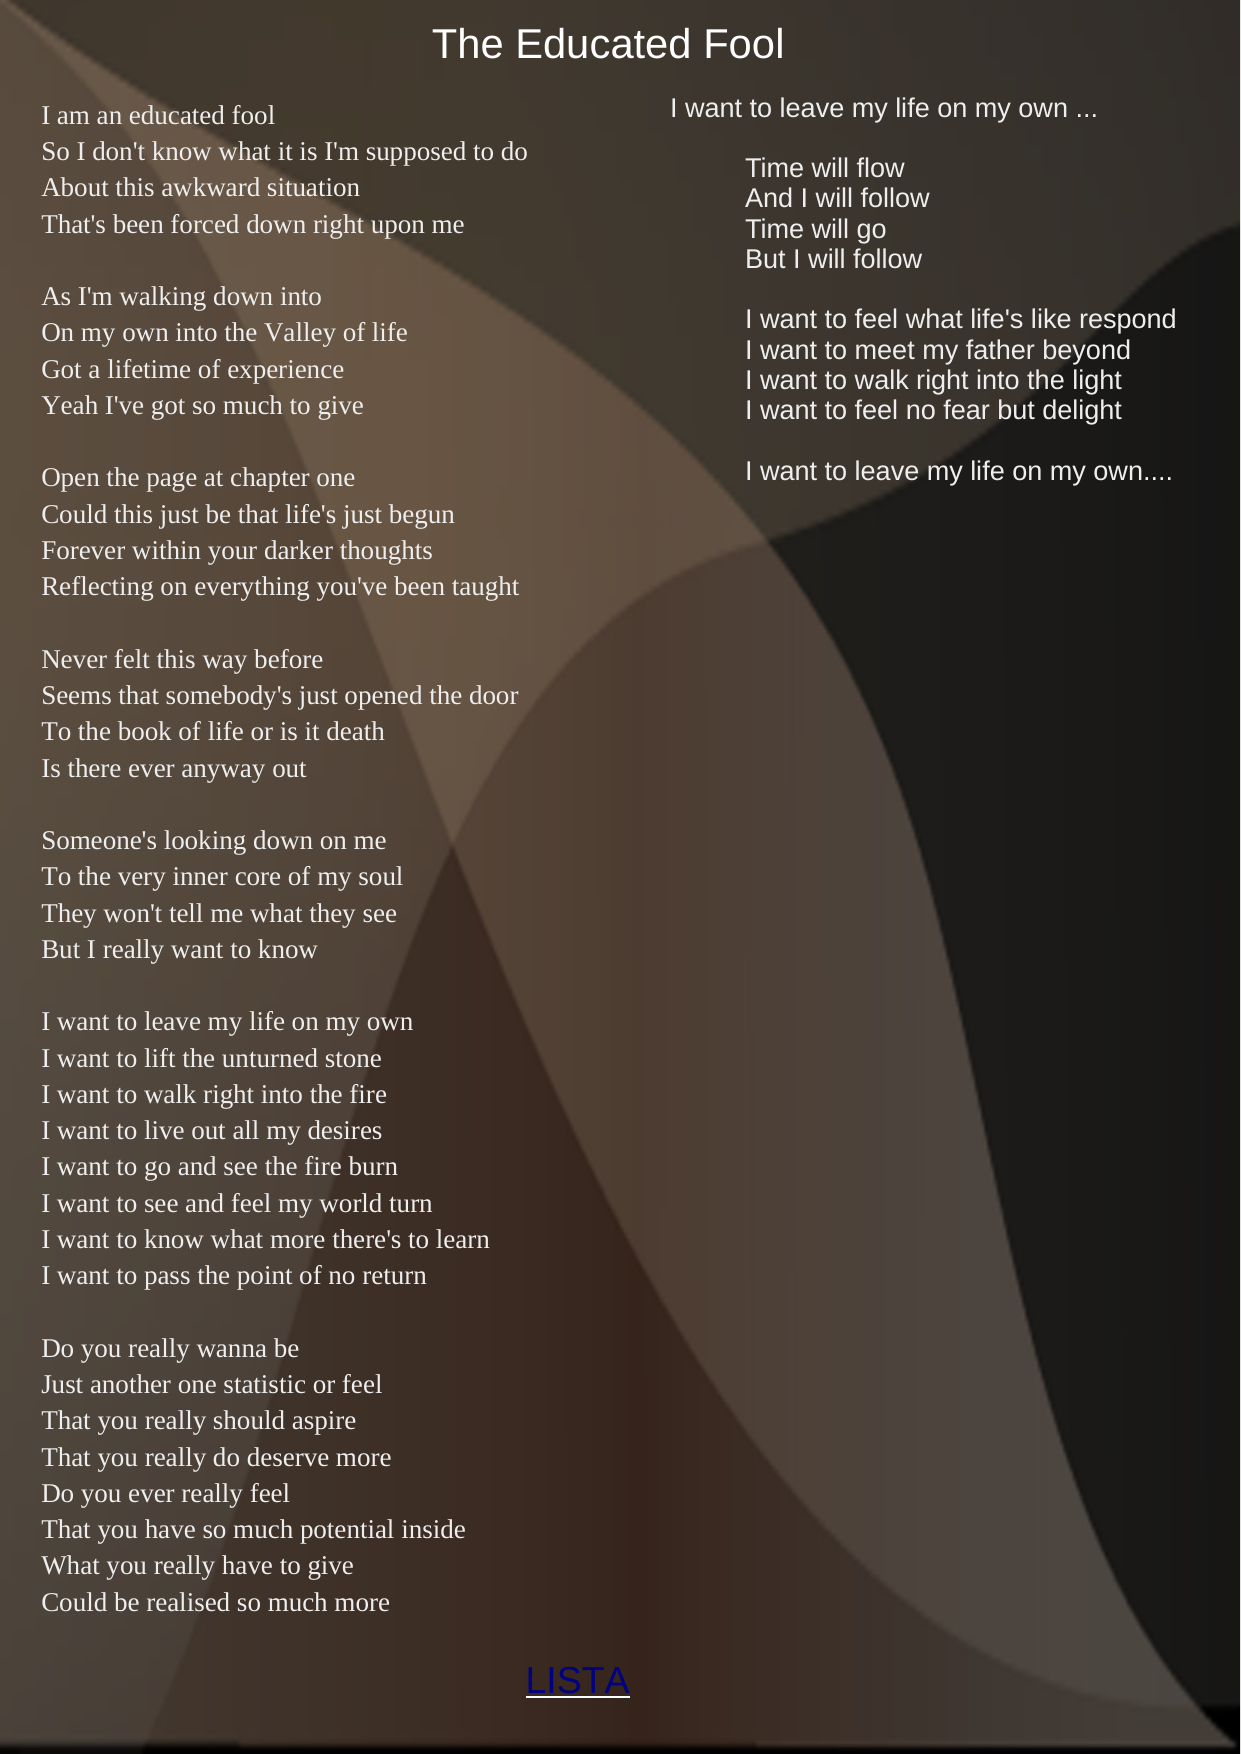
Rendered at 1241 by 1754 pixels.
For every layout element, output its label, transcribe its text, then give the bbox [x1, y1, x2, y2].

text_box I want to leave my life on my own ... Time will flow And I will follow Time will go But I will follow I want to feel what life's like respond I want to meet my father beyond I want to walk right into the light I want to feel no fear but delight I want to leave my life on my own.... [655, 85, 1191, 491]
picture [0, 0, 1241, 1754]
text_box LISTA [525, 1659, 658, 1702]
title The Educated Fool [76, 21, 1140, 68]
list I am an educated fool So I don't know what it is I'm supposed to do About this awkward situation That's been forced down right upon me As I'm walking down into On my own into the Valley of life Got a lifetime of experience Yeah I've got so much to give Open the page at chapter one Could this just be that life's just begun Forever within your darker thoughts Reflecting on everything you've been taught Never felt this way before Seems that somebody's just opened the door To the book of life or is it death Is there ever anyway out Someone's looking down on me To the very inner core of my soul They won't tell me what they see But I really want to know I want to leave my life on my own I want to lift the unturned stone I want to walk right into the fire I want to live out all my desires I want to go and see the fire burn I want to see and feel my world turn I want to know what more there's to learn I want to pass the point of no return Do you really wanna be Just another one statistic or feel That you really should aspire That you really do deserve more Do you ever really feel That you have so much potential inside What you really have to give Could be realised so much more [41, 100, 786, 1734]
